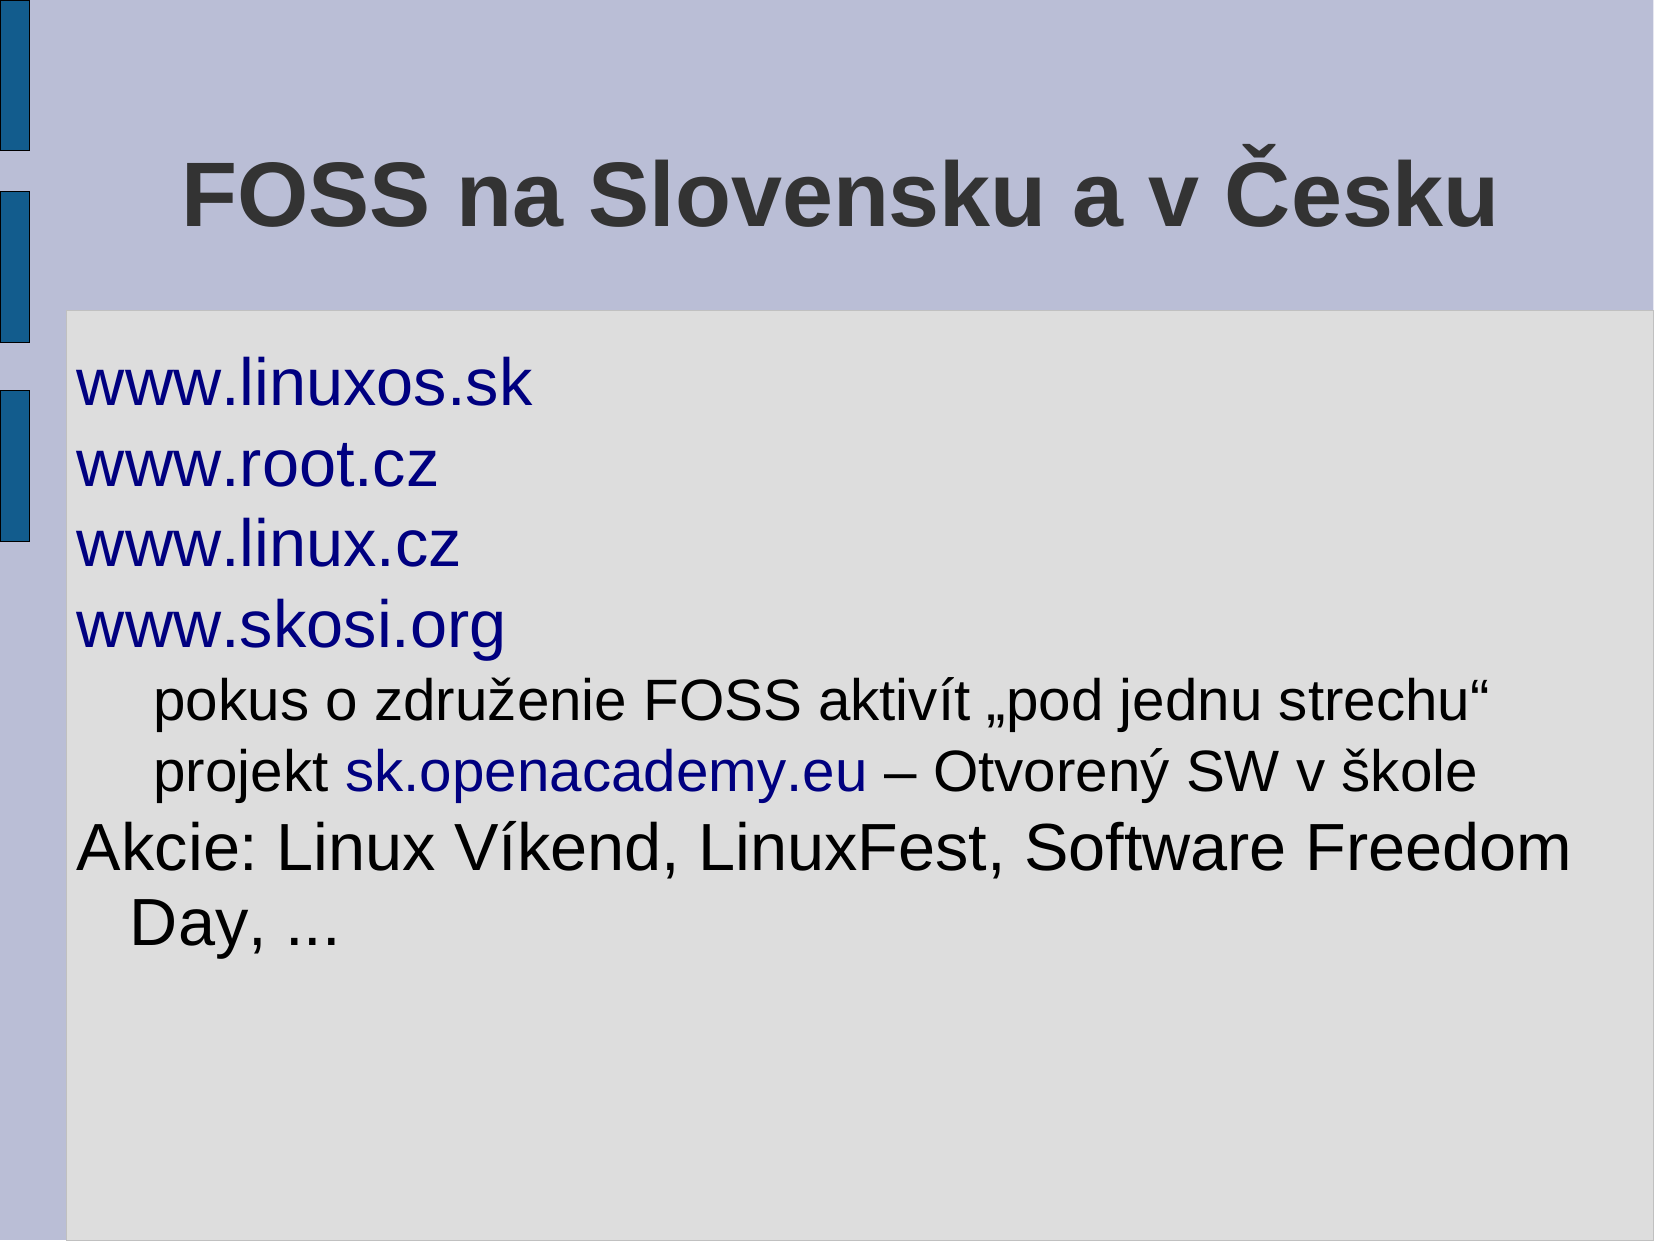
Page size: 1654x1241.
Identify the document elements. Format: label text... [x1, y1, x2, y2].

title FOSS na Slovensku a v Česku [59, 91, 1625, 299]
list www.linuxos.sk www.root.cz www.linux.cz www.skosi.org pokus o združenie FOSS aktivít „pod jednu strechu“ projekt sk.openacademy.eu – Otvorený SW v škole Akcie: Linux Víkend, LinuxFest, Software Freedom Day, ... [59, 344, 1654, 1127]
